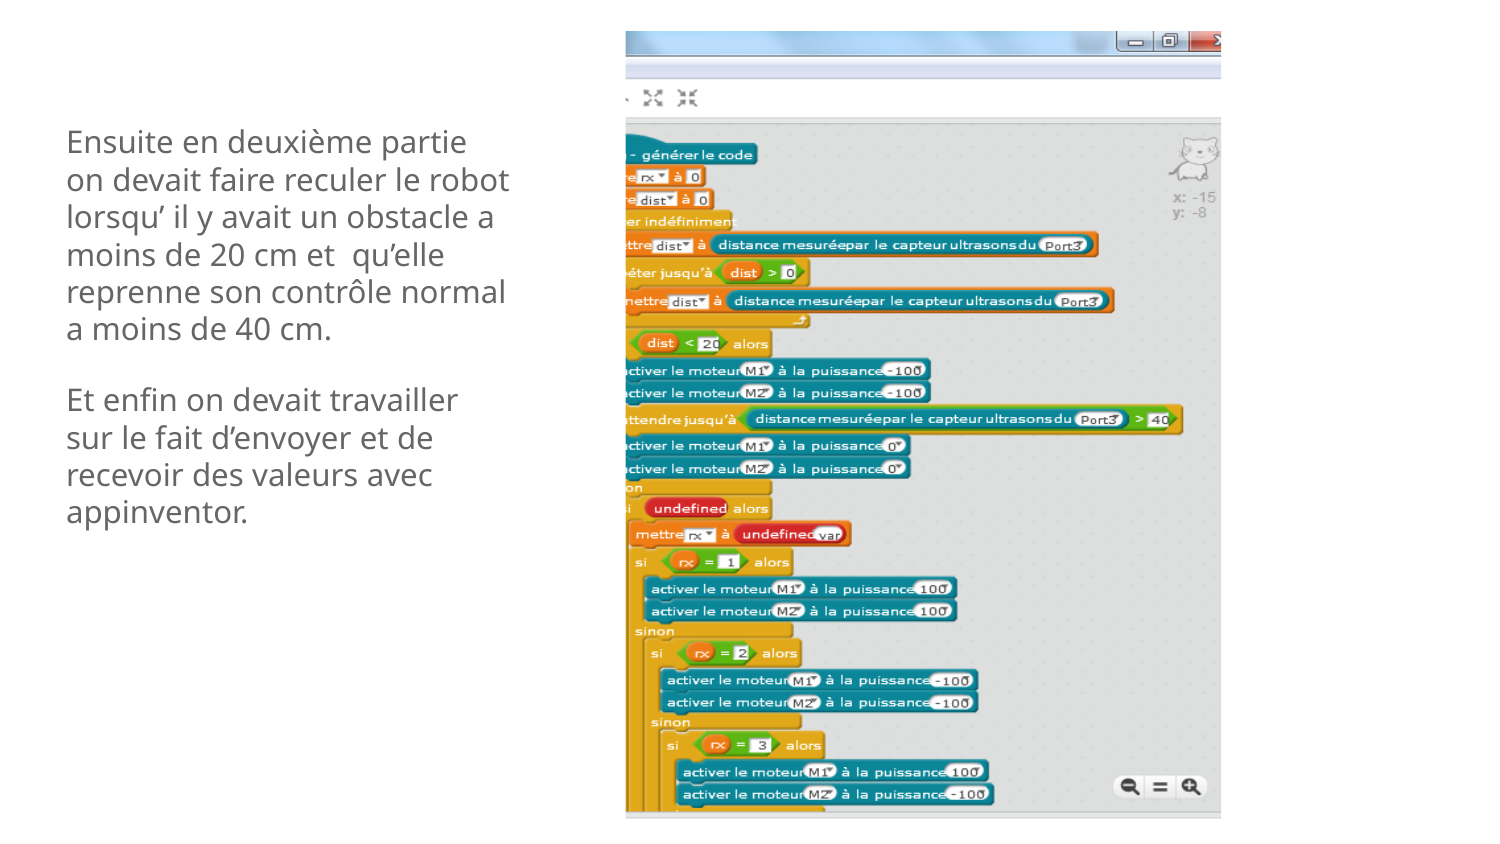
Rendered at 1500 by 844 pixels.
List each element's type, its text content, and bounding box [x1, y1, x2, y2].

picture [625, 24, 1222, 820]
list Ensuite en deuxième partie on devait faire reculer le robot lorsqu’ il y avait un obstacle a moins de 20 cm et qu’elle reprenne son contrôle normal a moins de 40 cm. Et enfin on devait travailler sur le fait d’envoyer et de recevoir des valeurs avec appinventor. [51, 107, 529, 748]
